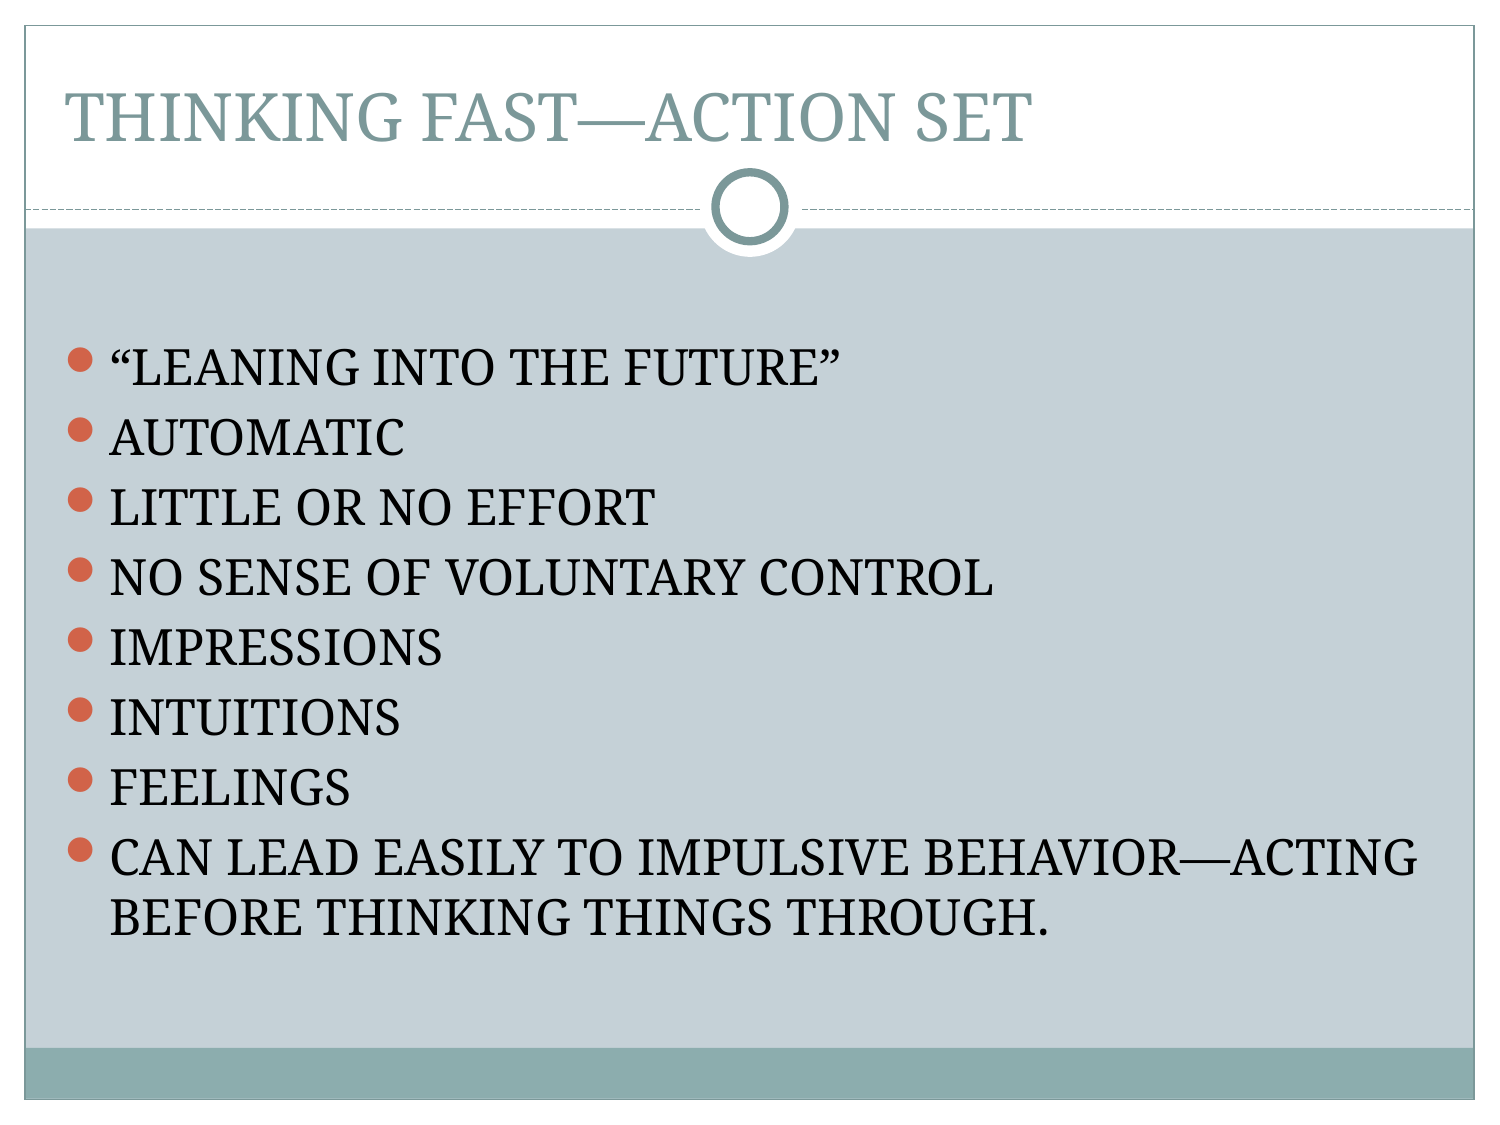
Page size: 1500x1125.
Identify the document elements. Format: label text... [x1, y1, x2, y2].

title THINKING FAST—ACTION SET [49, 37, 1450, 162]
list “LEANING INTO THE FUTURE” AUTOMATIC LITTLE OR NO EFFORT NO SENSE OF VOLUNTARY CONTROL IMPRESSIONS INTUITIONS FEELINGS CAN LEAD EASILY TO IMPULSIVE BEHAVIOR—ACTING BEFORE THINKING THINGS THROUGH. [49, 250, 1445, 1001]
